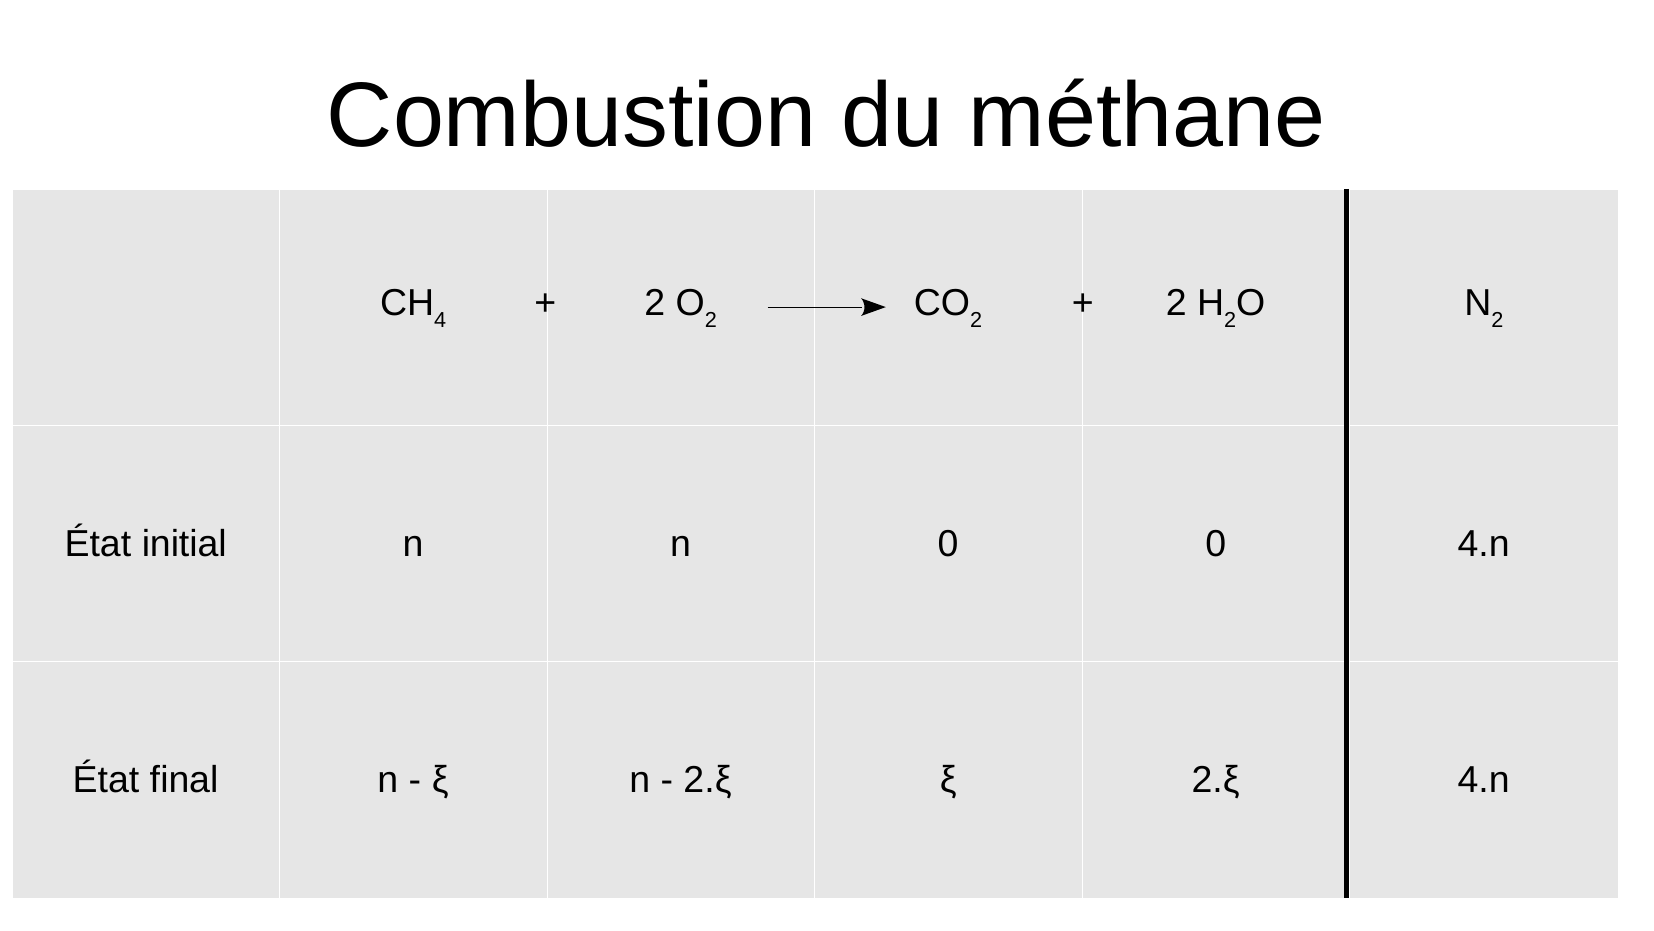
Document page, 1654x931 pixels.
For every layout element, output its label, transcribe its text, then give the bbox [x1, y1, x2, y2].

title Combustion du méthane [82, 37, 1571, 189]
table_cell n [280, 426, 547, 661]
table_header [13, 190, 279, 425]
table_cell 0 [815, 426, 1082, 661]
table_cell 4.n [1350, 662, 1618, 898]
table_cell n [548, 426, 814, 661]
table_header CO2 [815, 190, 1082, 425]
table_cell État final [13, 662, 279, 898]
table_header N2 [1350, 190, 1618, 425]
table_cell ξ [815, 662, 1082, 898]
table_cell 0 [1083, 426, 1344, 661]
text_box + [1057, 273, 1128, 331]
table_cell 4.n [1350, 426, 1618, 661]
table_header CH4 [280, 190, 547, 425]
table_header 2 H2O [1083, 190, 1344, 425]
table_cell 2.ξ [1083, 662, 1344, 898]
table_cell n - ξ [280, 662, 547, 898]
text_box + [519, 273, 591, 331]
table_cell État initial [13, 426, 279, 661]
table_cell n - 2.ξ [548, 662, 814, 898]
table_header 2 O2 [548, 190, 814, 425]
